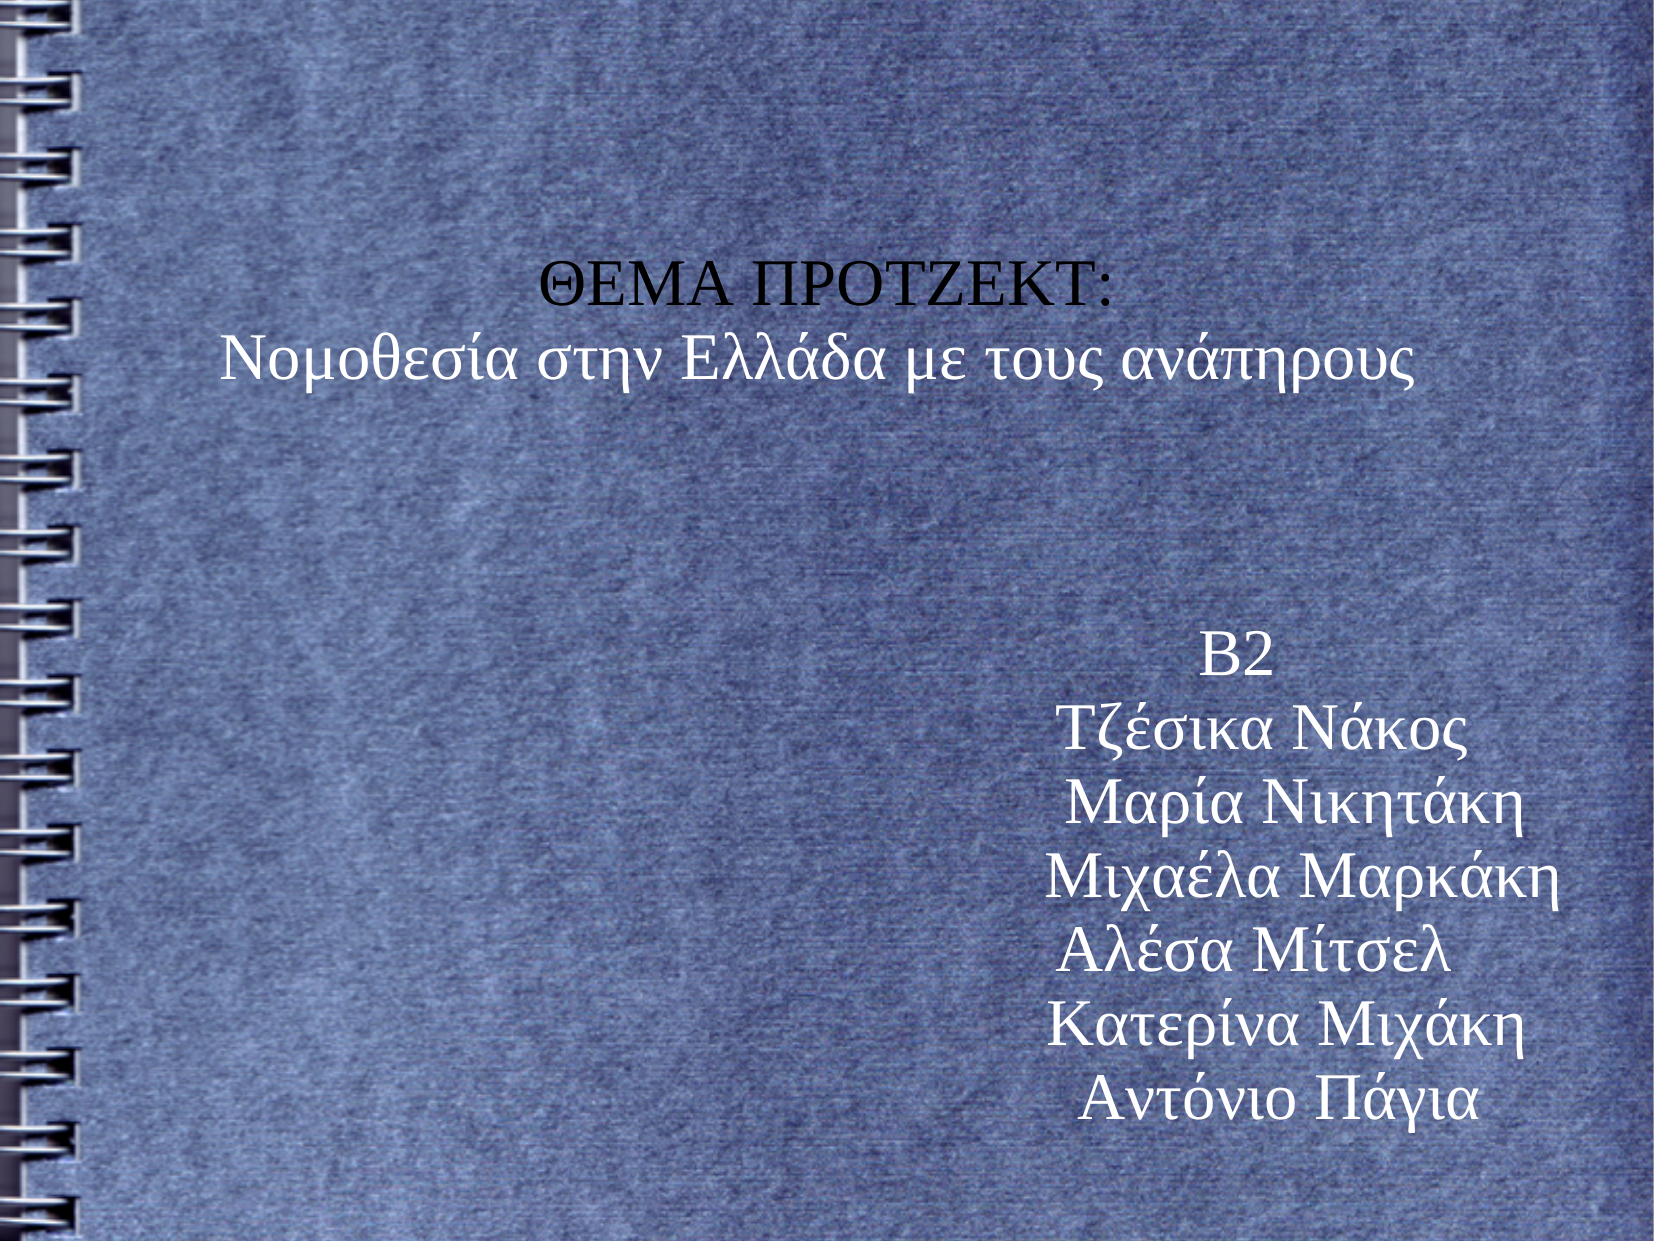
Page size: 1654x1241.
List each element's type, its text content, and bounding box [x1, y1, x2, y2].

subtitle ΘΕΜΑ ΠΡΟΤΖΕΚΤ: Νομοθεσία στην Ελλάδα με τους ανάπηρους Β2 Τζέσικα Νάκος Μαρία Νικητάκη Μιχαέλα Μαρκάκη Αλέσα Μίτσελ Κατερίνα Μιχάκη Αντόνιο Πάγια [82, 23, 1571, 1135]
picture [0, 0, 1654, 1241]
